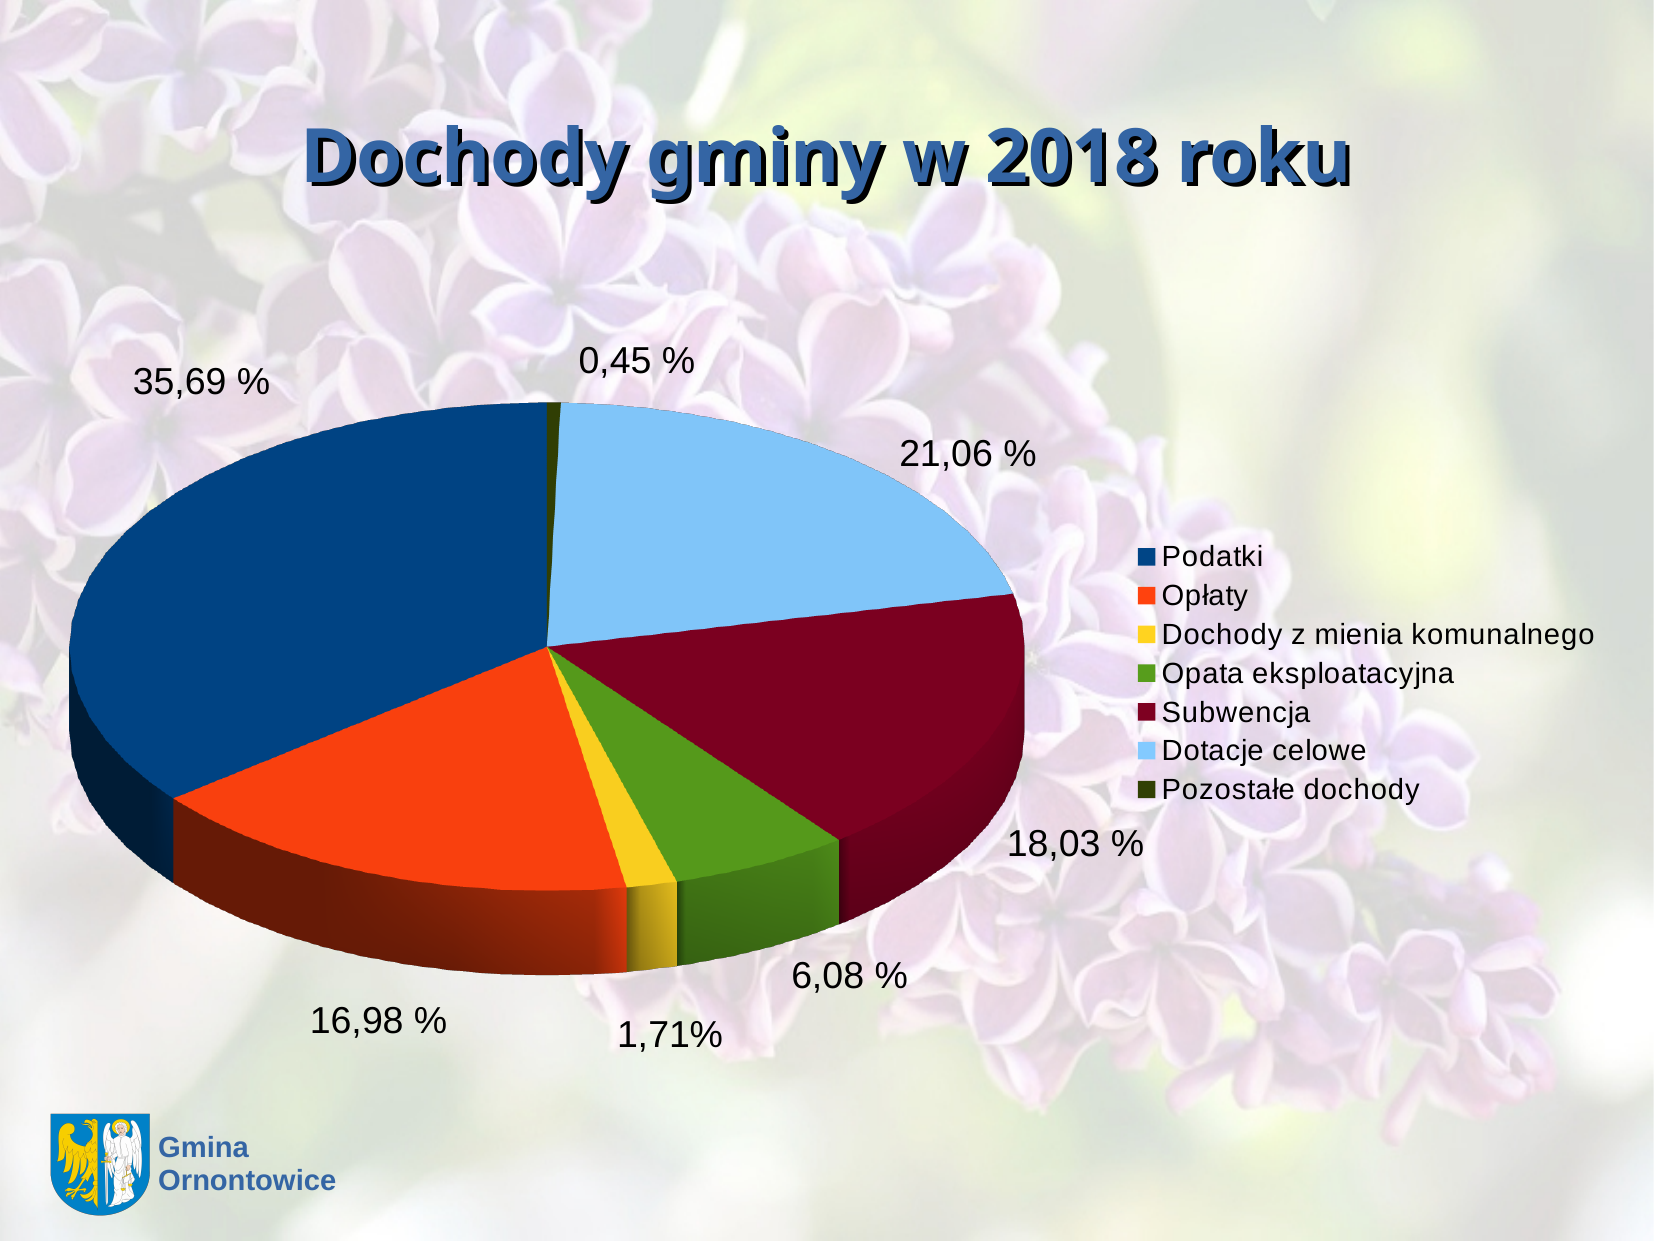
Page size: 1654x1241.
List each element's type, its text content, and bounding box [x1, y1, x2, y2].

text_box 6,08 % [776, 947, 934, 1004]
picture [0, 0, 1654, 1241]
text_box 1,71% [602, 1006, 748, 1063]
text_box 21,06 % [884, 425, 1075, 485]
text_box 35,69 % [118, 353, 355, 410]
chart [35, 224, 1619, 1123]
title Dochody gminy w 2018 roku [82, 49, 1571, 224]
text_box 0,45 % [563, 332, 721, 390]
text_box 16,98 % [295, 992, 473, 1049]
text_box 18,03 % [992, 814, 1170, 885]
